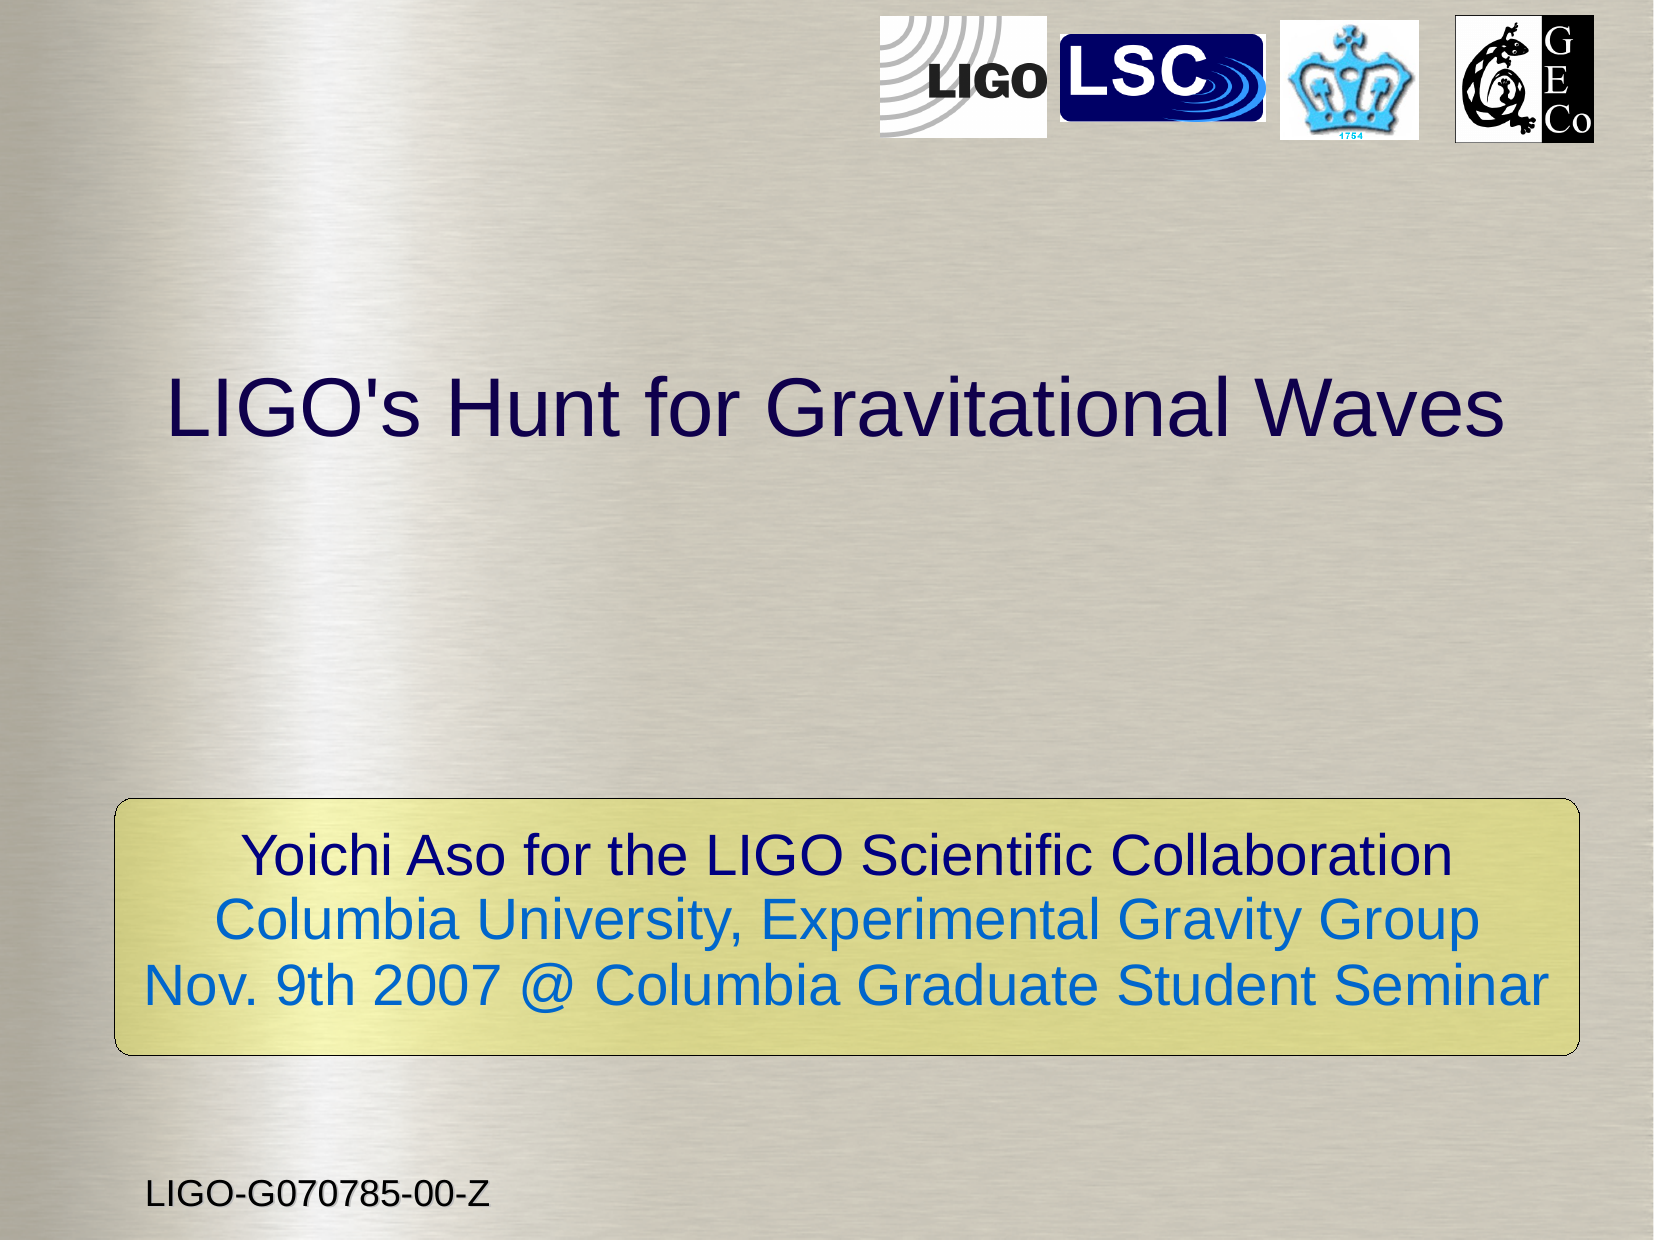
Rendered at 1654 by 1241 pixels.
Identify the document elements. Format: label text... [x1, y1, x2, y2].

text_box [114, 798, 1580, 1056]
picture [0, 0, 1654, 1240]
text_box LIGO-G070785-00-Z [130, 1164, 506, 1222]
text_box Yoichi Aso for the LIGO Scientific Collaboration Columbia University, Experimental Gravity Group Nov. 9th 2007 @ Columbia Graduate Student Seminar [129, 814, 1568, 1025]
chart [880, 16, 1047, 138]
text_box LIGO's Hunt for Gravitational Waves [151, 353, 1654, 466]
